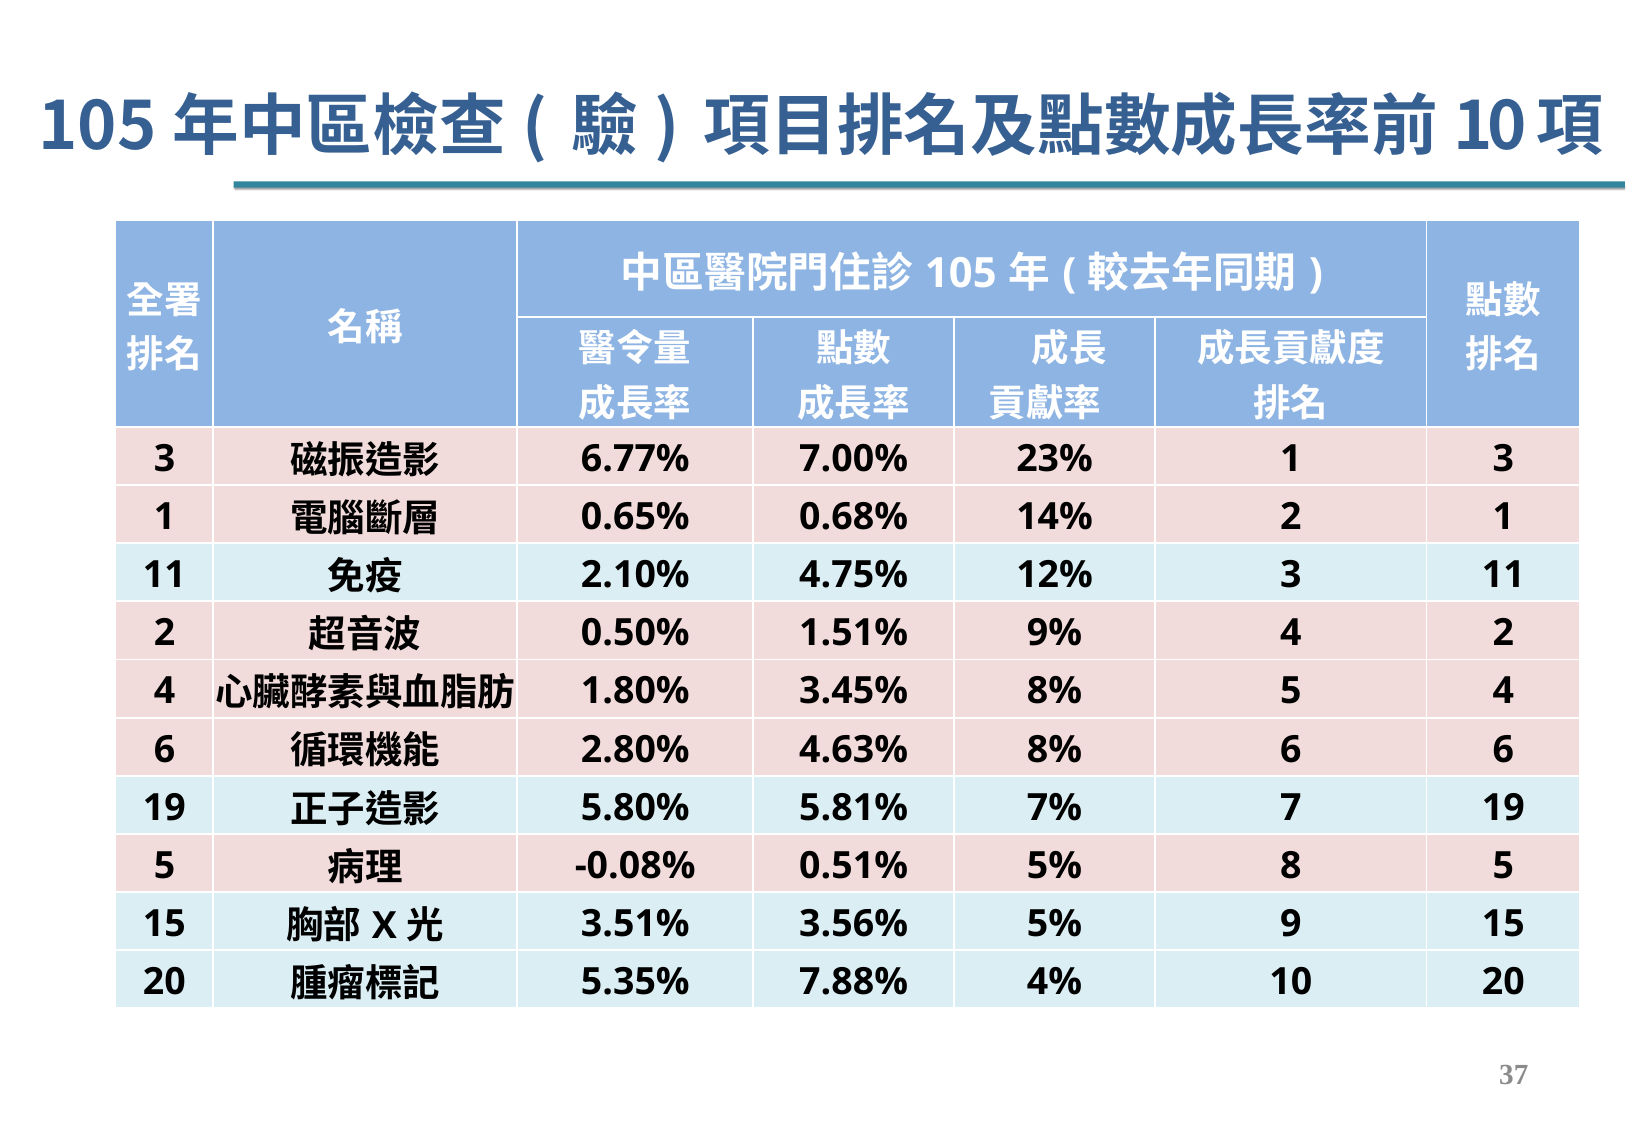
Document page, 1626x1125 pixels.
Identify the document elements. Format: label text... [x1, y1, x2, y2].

table_cell 4.63% [754, 719, 953, 775]
table_cell 3.51% [518, 893, 752, 949]
table_cell 12% [955, 544, 1154, 600]
table_header 名稱 [214, 221, 516, 426]
table_header 點數 排名 [1427, 221, 1579, 426]
table_cell 8% [955, 660, 1154, 717]
table_cell 1 [1427, 486, 1579, 542]
table_cell 10 [1156, 951, 1426, 1007]
table_cell 1 [1156, 428, 1426, 484]
table_cell 20 [1427, 951, 1579, 1007]
table_cell 3 [1156, 544, 1426, 600]
table_cell 4 [116, 660, 212, 717]
table_cell 1.80% [518, 660, 752, 717]
table_cell 7% [955, 777, 1154, 833]
table_cell 醫令量 成長率 [518, 318, 752, 426]
table_cell 9 [1156, 893, 1426, 949]
table_cell 4% [955, 951, 1154, 1007]
table_cell 14% [955, 486, 1154, 542]
table_cell 0.65% [518, 486, 752, 542]
table_header 中區醫院門住診105年(較去年同期) [518, 221, 1426, 316]
table_cell 15 [116, 893, 212, 949]
table_cell 23% [955, 428, 1154, 484]
table_cell 5 [1156, 660, 1426, 717]
table_cell 7.00% [754, 428, 953, 484]
table_cell 1 [116, 486, 212, 542]
table_cell 8% [955, 719, 1154, 775]
table_cell 1.51% [754, 602, 953, 659]
table_cell 2.80% [518, 719, 752, 775]
table_cell 0.51% [754, 835, 953, 891]
table_cell 7 [1156, 777, 1426, 833]
table_cell 11 [1427, 544, 1579, 600]
table_cell 9% [955, 602, 1154, 659]
table_cell 3.45% [754, 660, 953, 717]
table_cell 5 [116, 835, 212, 891]
table_cell -0.08% [518, 835, 752, 891]
table_cell 循環機能 [214, 719, 516, 775]
table_cell 正子造影 [214, 777, 516, 833]
table_cell 胸部X光 [214, 893, 516, 949]
table_cell 0.68% [754, 486, 953, 542]
table_cell 5 [1427, 835, 1579, 891]
table_cell 5.35% [518, 951, 752, 1007]
title 105年中區檢查(驗)項目排名及點數成長率前10項 [0, 47, 1625, 199]
table_cell 4 [1156, 602, 1426, 659]
table_cell 15 [1427, 893, 1579, 949]
table_cell 8 [1156, 835, 1426, 891]
table_cell 5% [955, 835, 1154, 891]
table_cell 磁振造影 [214, 428, 516, 484]
table_cell 2 [1427, 602, 1579, 659]
table_cell 超音波 [214, 602, 516, 659]
table_cell 4 [1427, 660, 1579, 717]
table_cell 2 [1156, 486, 1426, 542]
table_cell 0.50% [518, 602, 752, 659]
table_cell 心臟酵素與血脂肪 [214, 660, 516, 717]
table_cell 免疫 [214, 544, 516, 600]
slide_number <編號> [1164, 1042, 1544, 1103]
table_cell 7.88% [754, 951, 953, 1007]
table_cell 病理 [214, 835, 516, 891]
table_cell 成長 貢獻率 [955, 318, 1154, 426]
table_cell 電腦斷層 [214, 486, 516, 542]
table_cell 腫瘤標記 [214, 951, 516, 1007]
table_cell 11 [116, 544, 212, 600]
table_cell 6 [116, 719, 212, 775]
table_cell 6 [1427, 719, 1579, 775]
table_cell 3.56% [754, 893, 953, 949]
table_cell 19 [1427, 777, 1579, 833]
table_cell 2.10% [518, 544, 752, 600]
table_cell 3 [1427, 428, 1579, 484]
table_cell 19 [116, 777, 212, 833]
table_header 全署排名 [116, 221, 212, 426]
table_cell 4.75% [754, 544, 953, 600]
table_cell 成長貢獻度 排名 [1156, 318, 1426, 426]
table_cell 6 [1156, 719, 1426, 775]
table_cell 點數 成長率 [754, 318, 953, 426]
table_cell 6.77% [518, 428, 752, 484]
table_cell 5.81% [754, 777, 953, 833]
table_cell 3 [116, 428, 212, 484]
table_cell 5% [955, 893, 1154, 949]
table_cell 2 [116, 602, 212, 659]
table_cell 5.80% [518, 777, 752, 833]
table_cell 20 [116, 951, 212, 1007]
